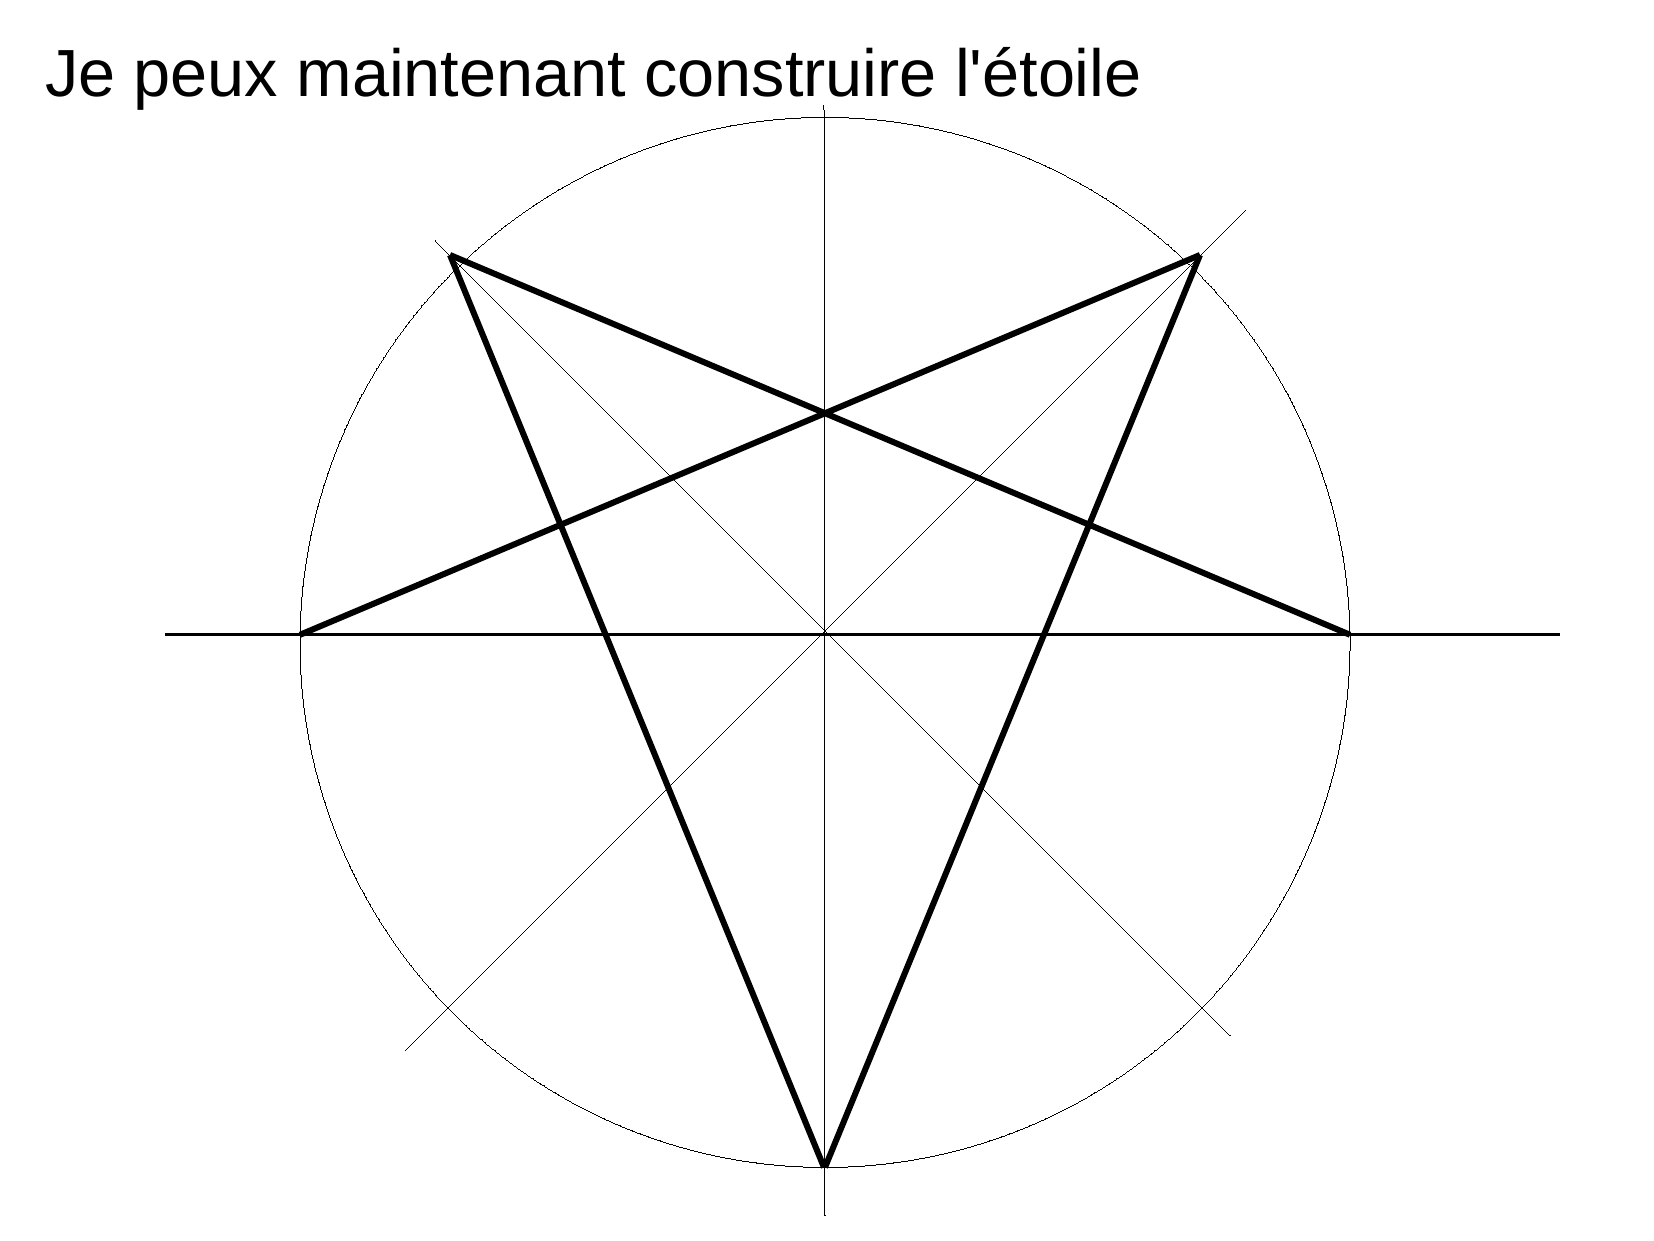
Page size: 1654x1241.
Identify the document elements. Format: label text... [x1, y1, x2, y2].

title Je peux maintenant construire l'étoile [45, 15, 1261, 133]
